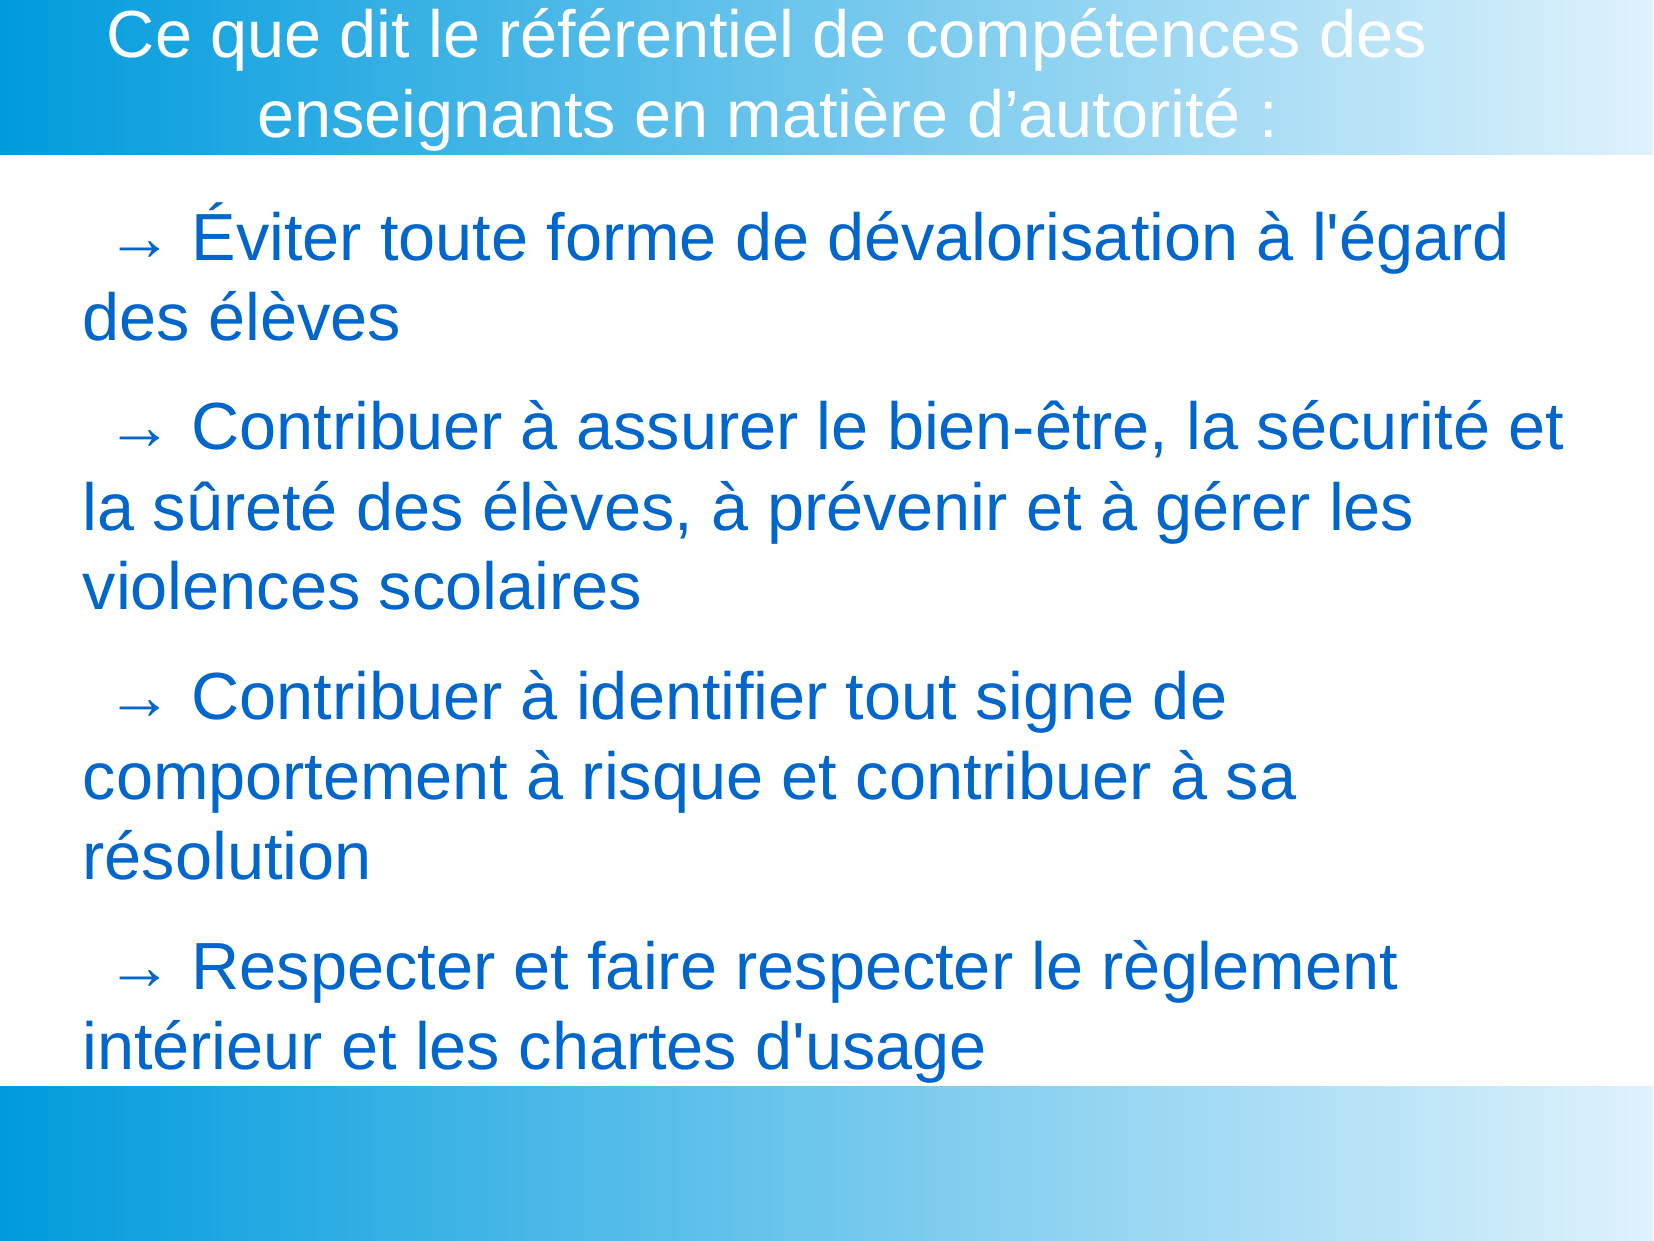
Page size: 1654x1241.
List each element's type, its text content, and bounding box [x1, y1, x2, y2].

title Ce que dit le référentiel de compétences des enseignants en matière d’autorité : [23, 0, 1512, 155]
list → Éviter toute forme de dévalorisation à l'égard des élèves → Contribuer à assurer le bien-être, la sécurité et la sûreté des élèves, à prévenir et à gérer les violences scolaires → Contribuer à identifier tout signe de comportement à risque et contribuer à sa résolution → Respecter et faire respecter le règlement intérieur et les chartes d'usage [82, 83, 1571, 1205]
